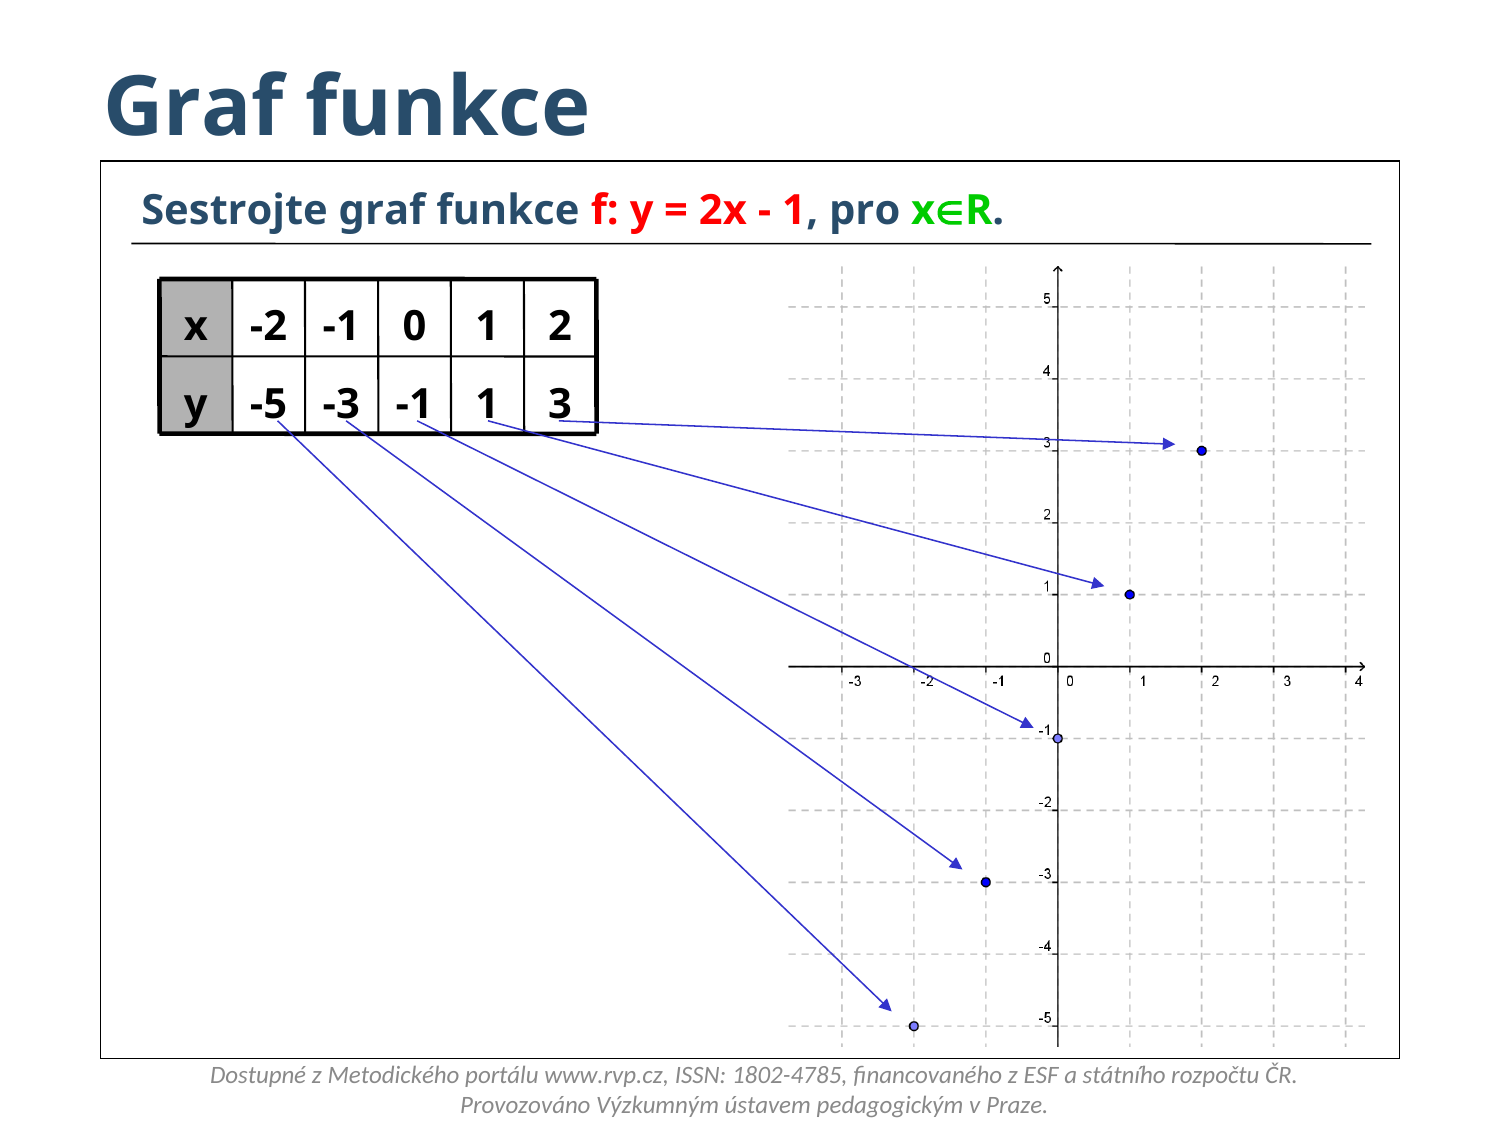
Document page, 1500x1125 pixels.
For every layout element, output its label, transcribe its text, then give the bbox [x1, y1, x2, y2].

text_box y [162, 358, 231, 431]
title Graf funkce [88, 39, 1414, 190]
text_box -3 [307, 358, 377, 431]
text_box -5 [234, 358, 304, 431]
text_box 1 [452, 282, 523, 355]
text_box Sestrojte graf funkce f: y = 2x - 1, pro xR. [126, 160, 1367, 256]
text_box -1 [307, 282, 377, 355]
picture [788, 266, 1365, 1047]
text_box 3 [526, 358, 594, 431]
text_box 2 [525, 282, 594, 355]
text_box x [162, 282, 231, 355]
text_box [100, 190, 1400, 1059]
text_box 0 [380, 282, 449, 355]
text_box 1 [452, 358, 523, 431]
text_box -1 [380, 358, 450, 431]
text_box -2 [234, 282, 304, 355]
